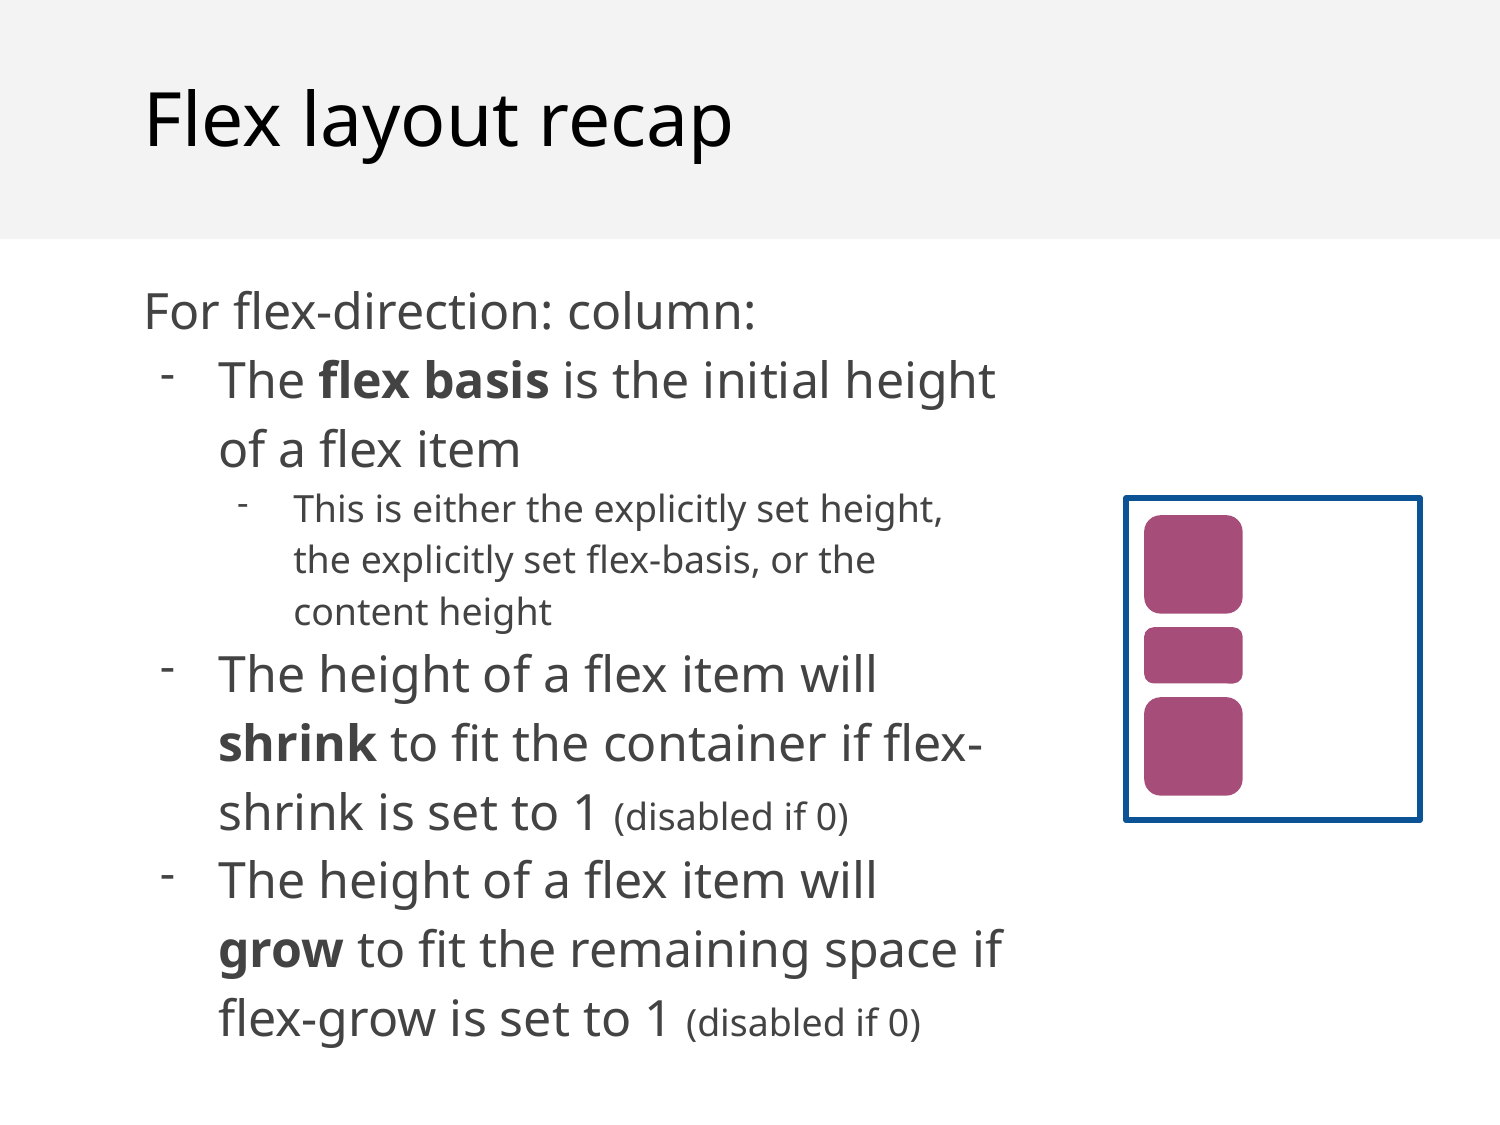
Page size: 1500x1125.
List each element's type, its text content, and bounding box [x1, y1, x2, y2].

title Flex layout recap [128, 56, 1372, 183]
text_box [1126, 498, 1420, 821]
list For flex-direction: column: The flex basis is the initial height of a flex item This is either the explicitly set height, the explicitly set flex-basis, or the content height The height of a flex item will shrink to fit the container if flex-shrink is set to 1 (disabled if 0) The height of a flex item will grow to fit the remaining space if flex-grow is set to 1 (disabled if 0) [128, 255, 1021, 1063]
